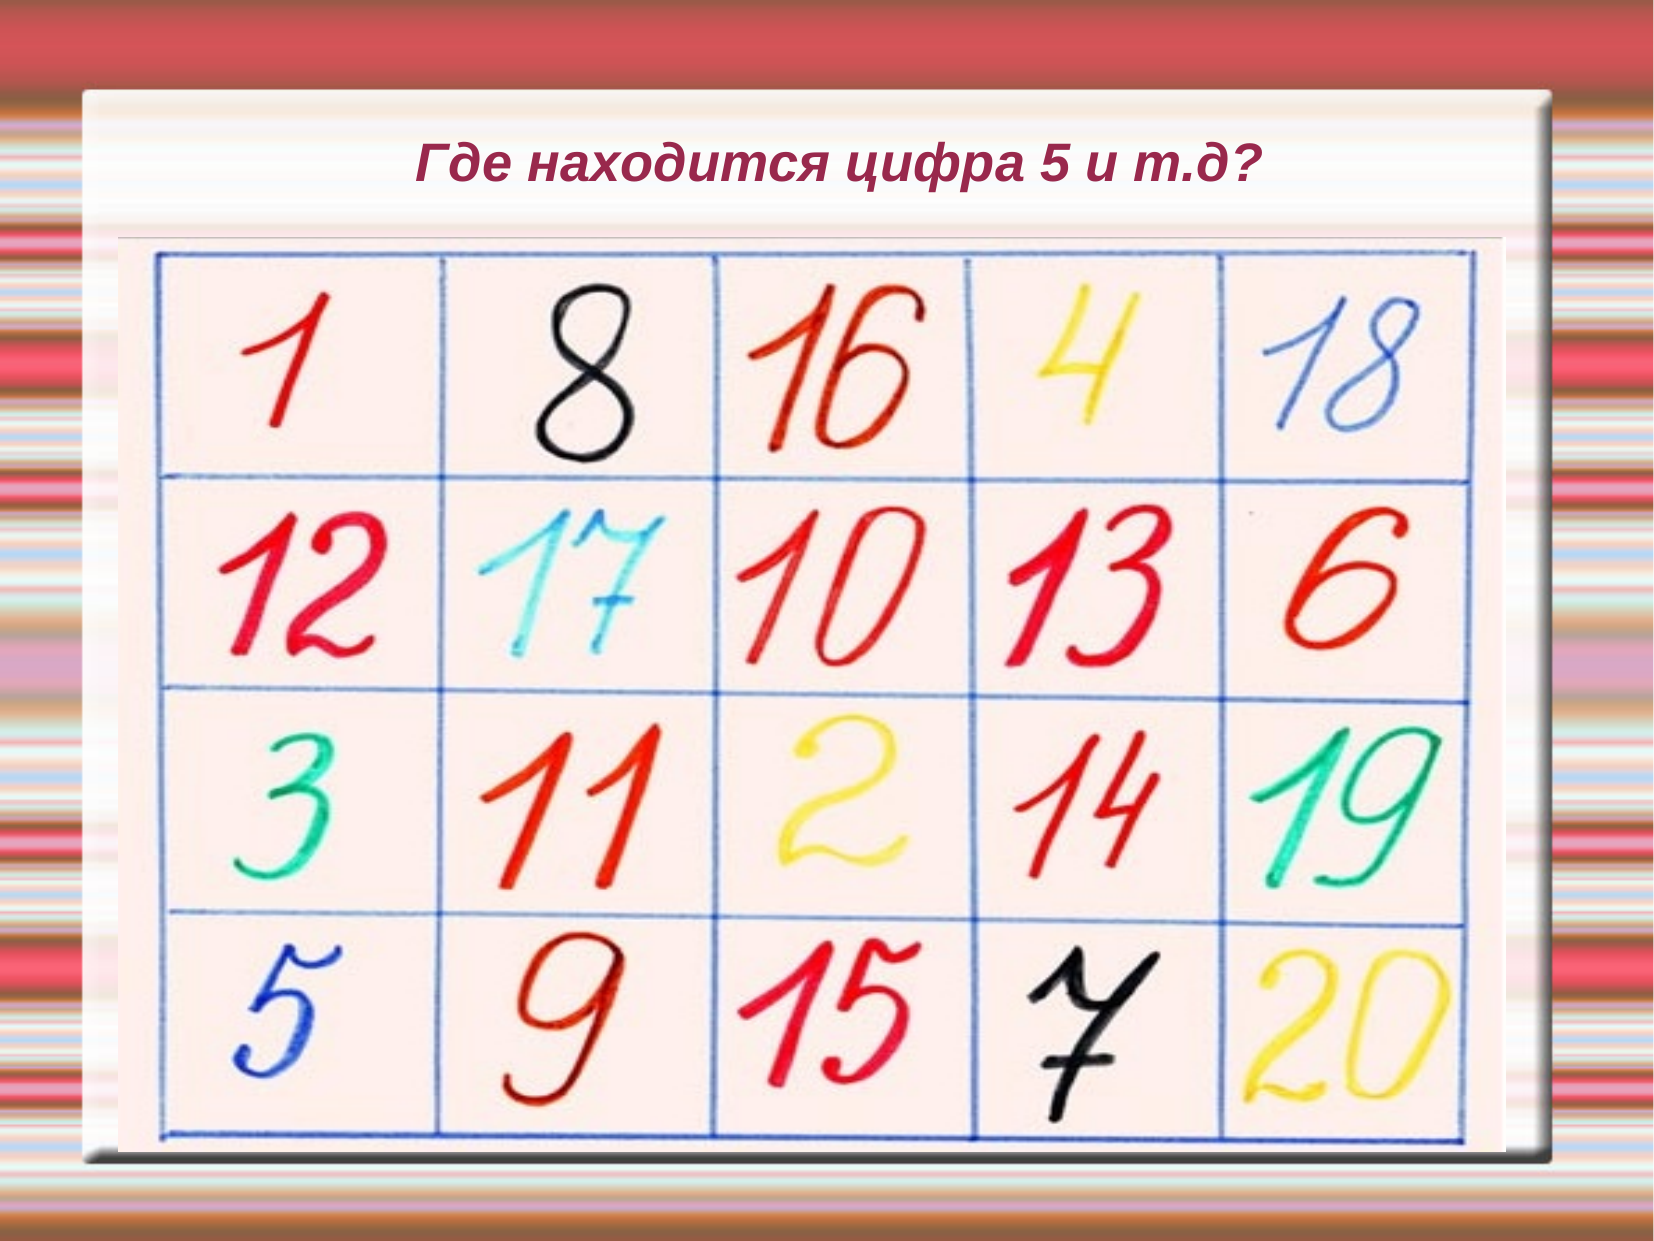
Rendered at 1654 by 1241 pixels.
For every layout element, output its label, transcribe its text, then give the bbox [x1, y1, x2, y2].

picture [0, 0, 1654, 1241]
title Где находится цифра 5 и т.д? [59, 59, 1607, 267]
